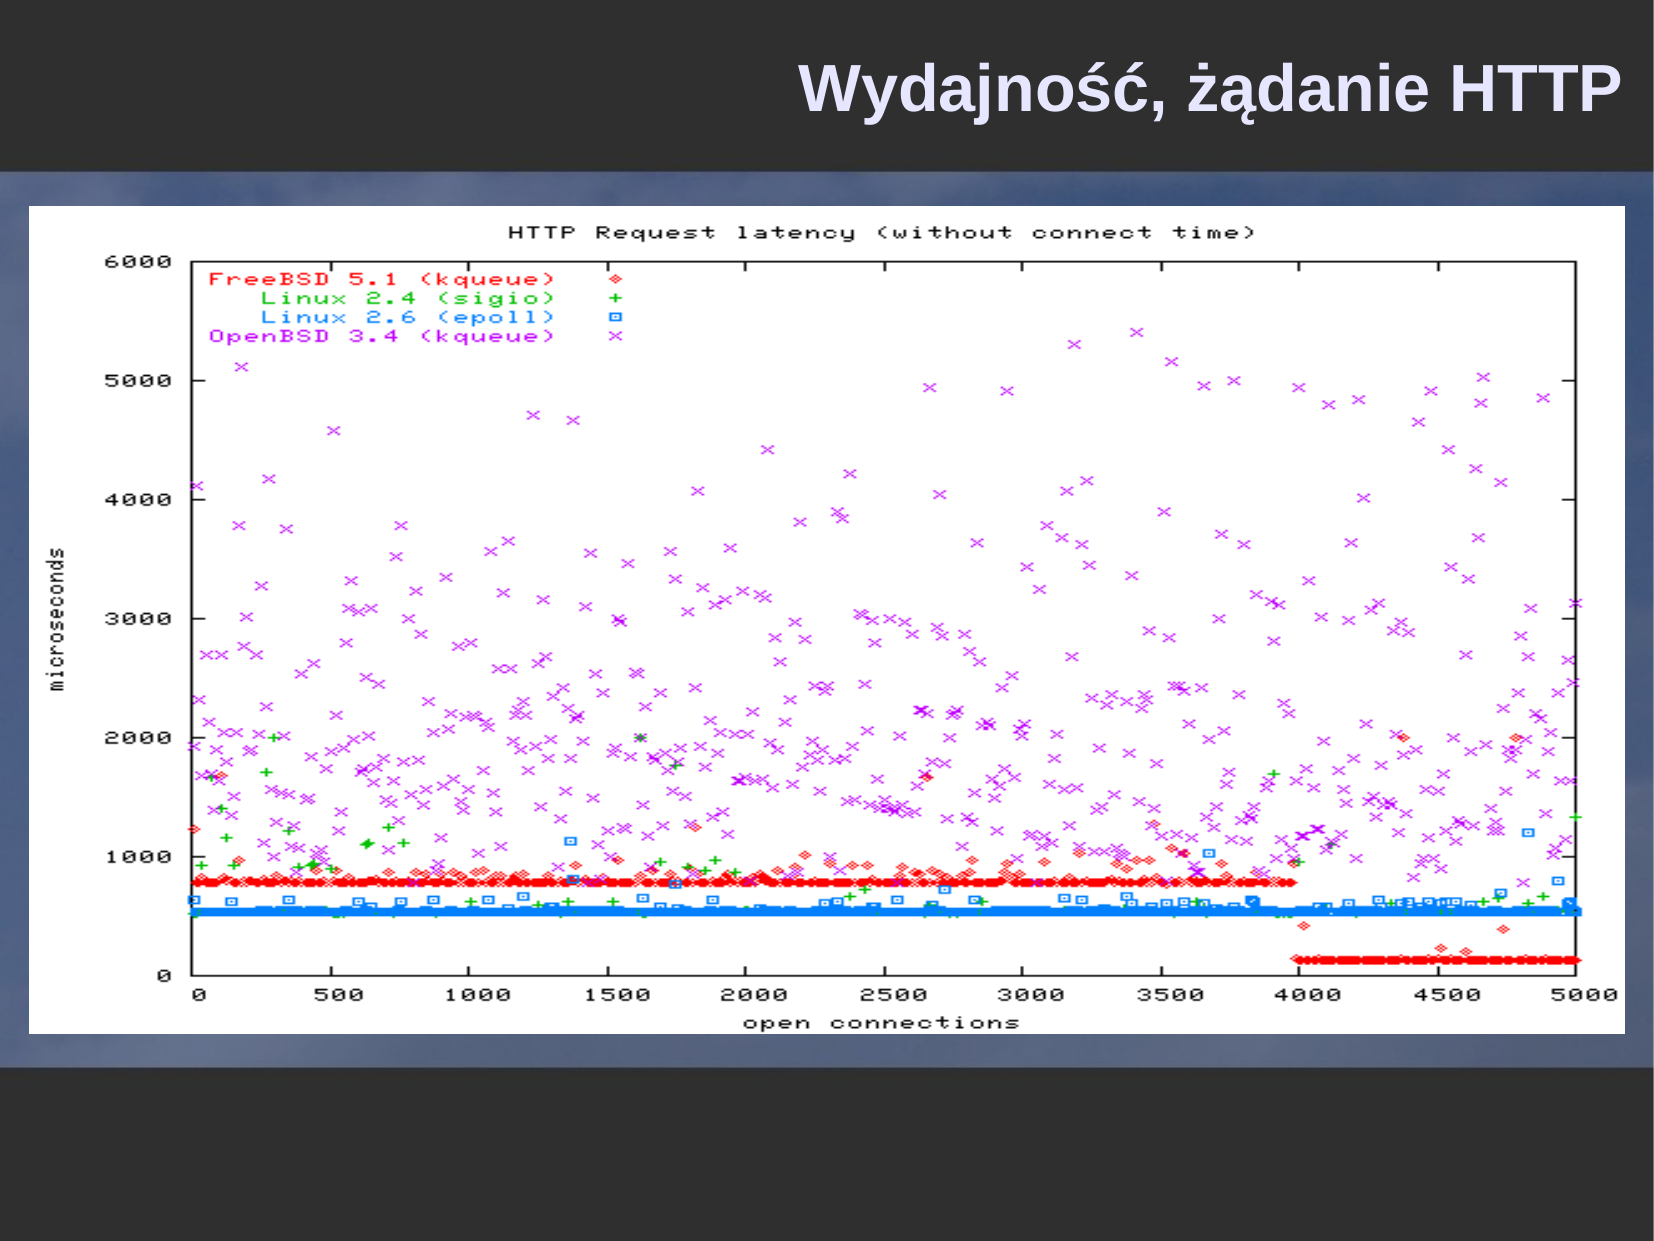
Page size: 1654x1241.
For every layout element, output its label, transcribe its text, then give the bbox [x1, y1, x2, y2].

title Wydajność, żądanie HTTP [29, 29, 1625, 148]
picture [0, 0, 1654, 1241]
